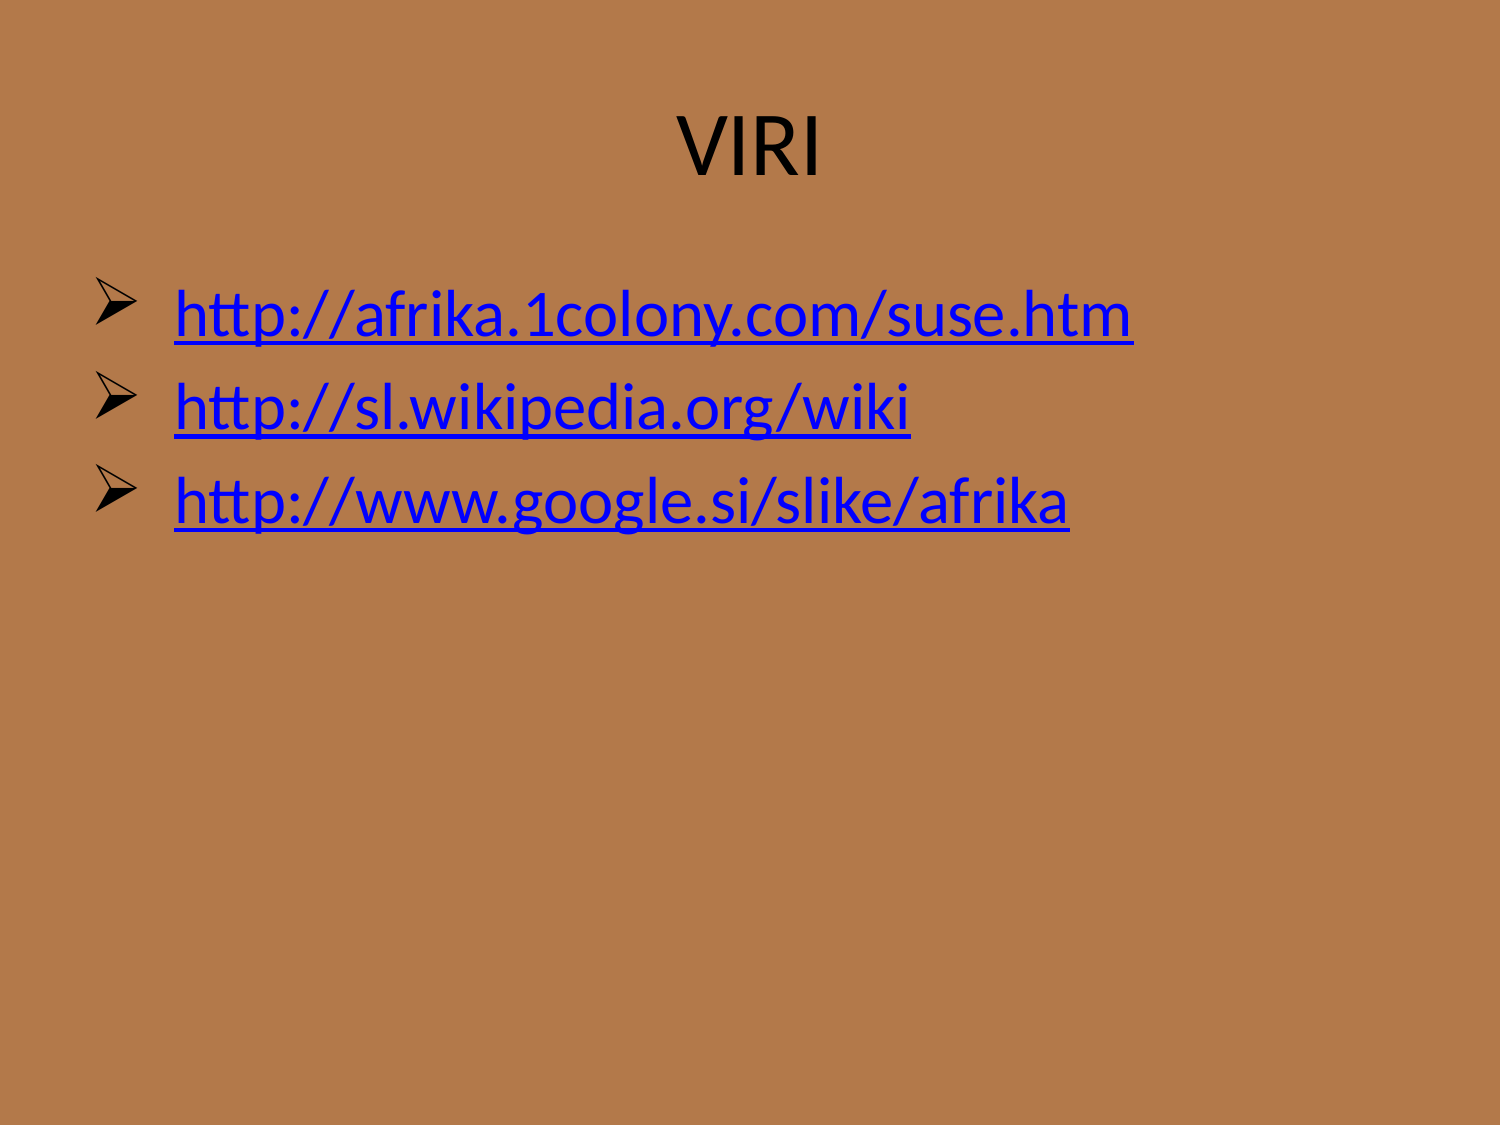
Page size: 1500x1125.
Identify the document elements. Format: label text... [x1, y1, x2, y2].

list http://afrika.1colony.com/suse.htm http://sl.wikipedia.org/wiki http://www.google.si/slike/afrika [75, 262, 1425, 1005]
title VIRI [75, 45, 1425, 233]
